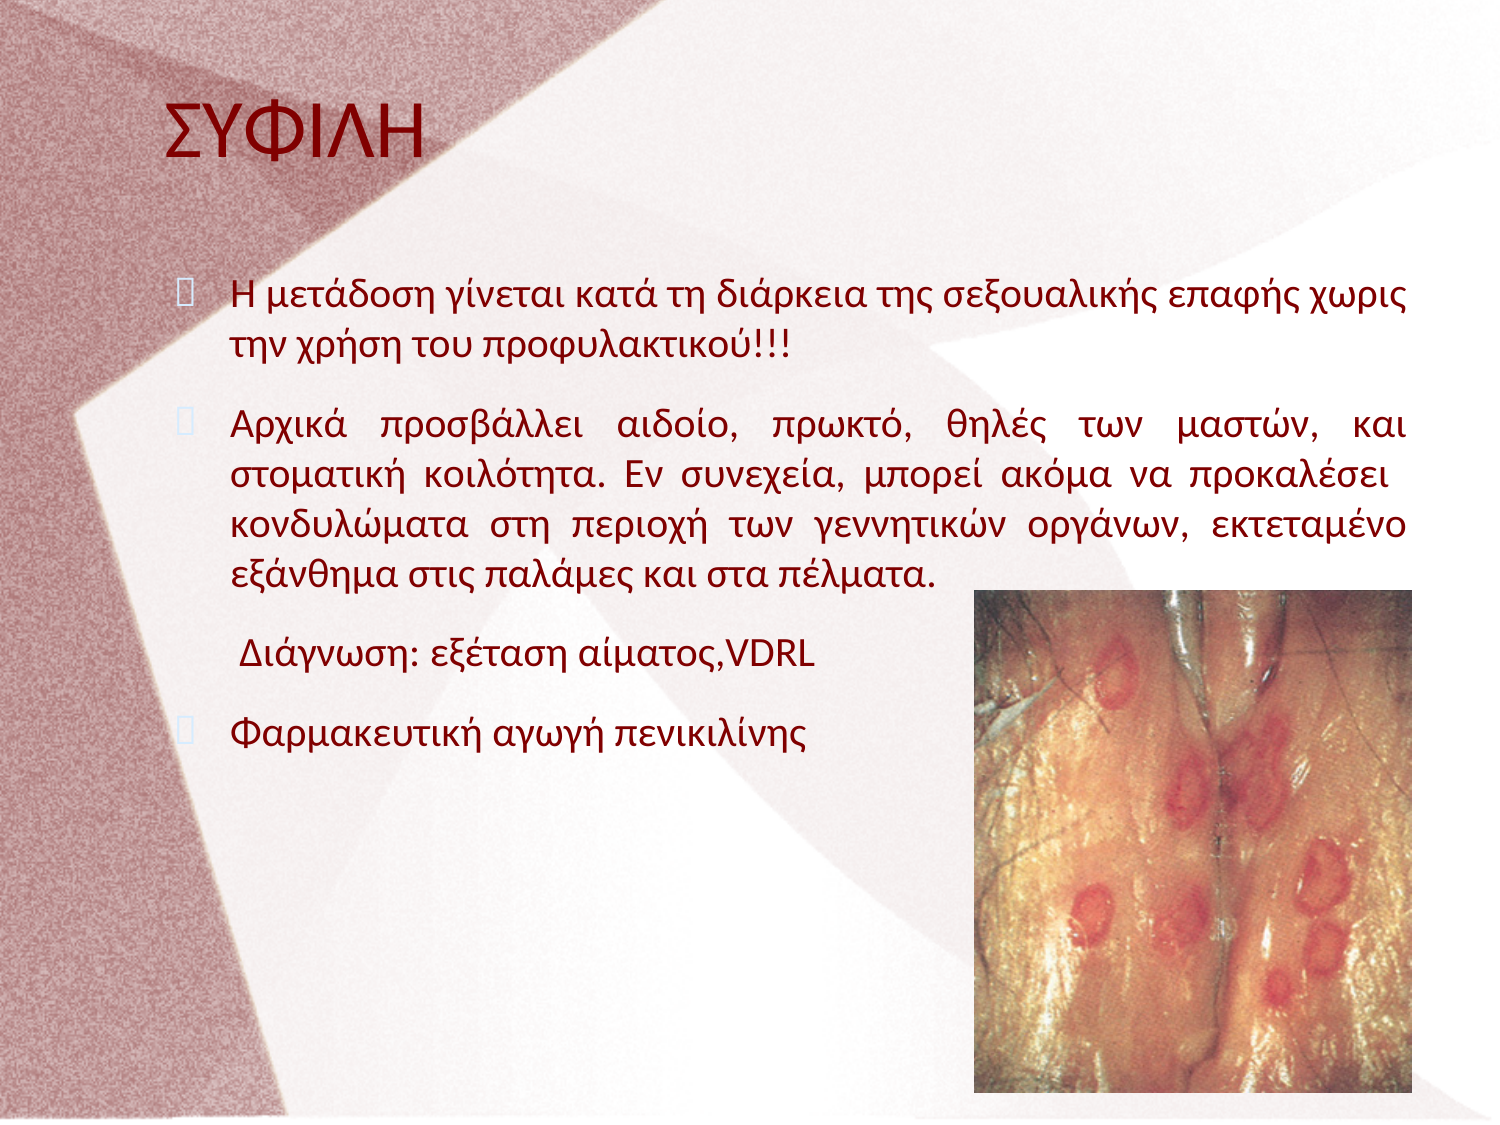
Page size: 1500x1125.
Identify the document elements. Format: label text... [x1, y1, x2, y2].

list Η μετάδοση γίνεται κατά τη διάρκεια της σεξουαλικής επαφής χωρις την χρήση του προφυλακτικού!!! Αρχικά προσβάλλει αιδοίο, πρωκτό, θηλές των μαστών, και στοματική κοιλότητα. Εν συνεχεία, μπορεί ακόμα να προκαλέσει κονδυλώματα στη περιοχή των γεννητικών οργάνων, εκτεταμένο εξάνθημα στις παλάμες και στα πέλματα. Διάγνωση: εξέταση αίματος,VDRL Φαρμακευτική αγωγή πενικιλίνης [147, 258, 1423, 886]
title ΣΥΦΙΛΗ [150, 66, 1425, 234]
picture [0, 0, 1500, 1125]
